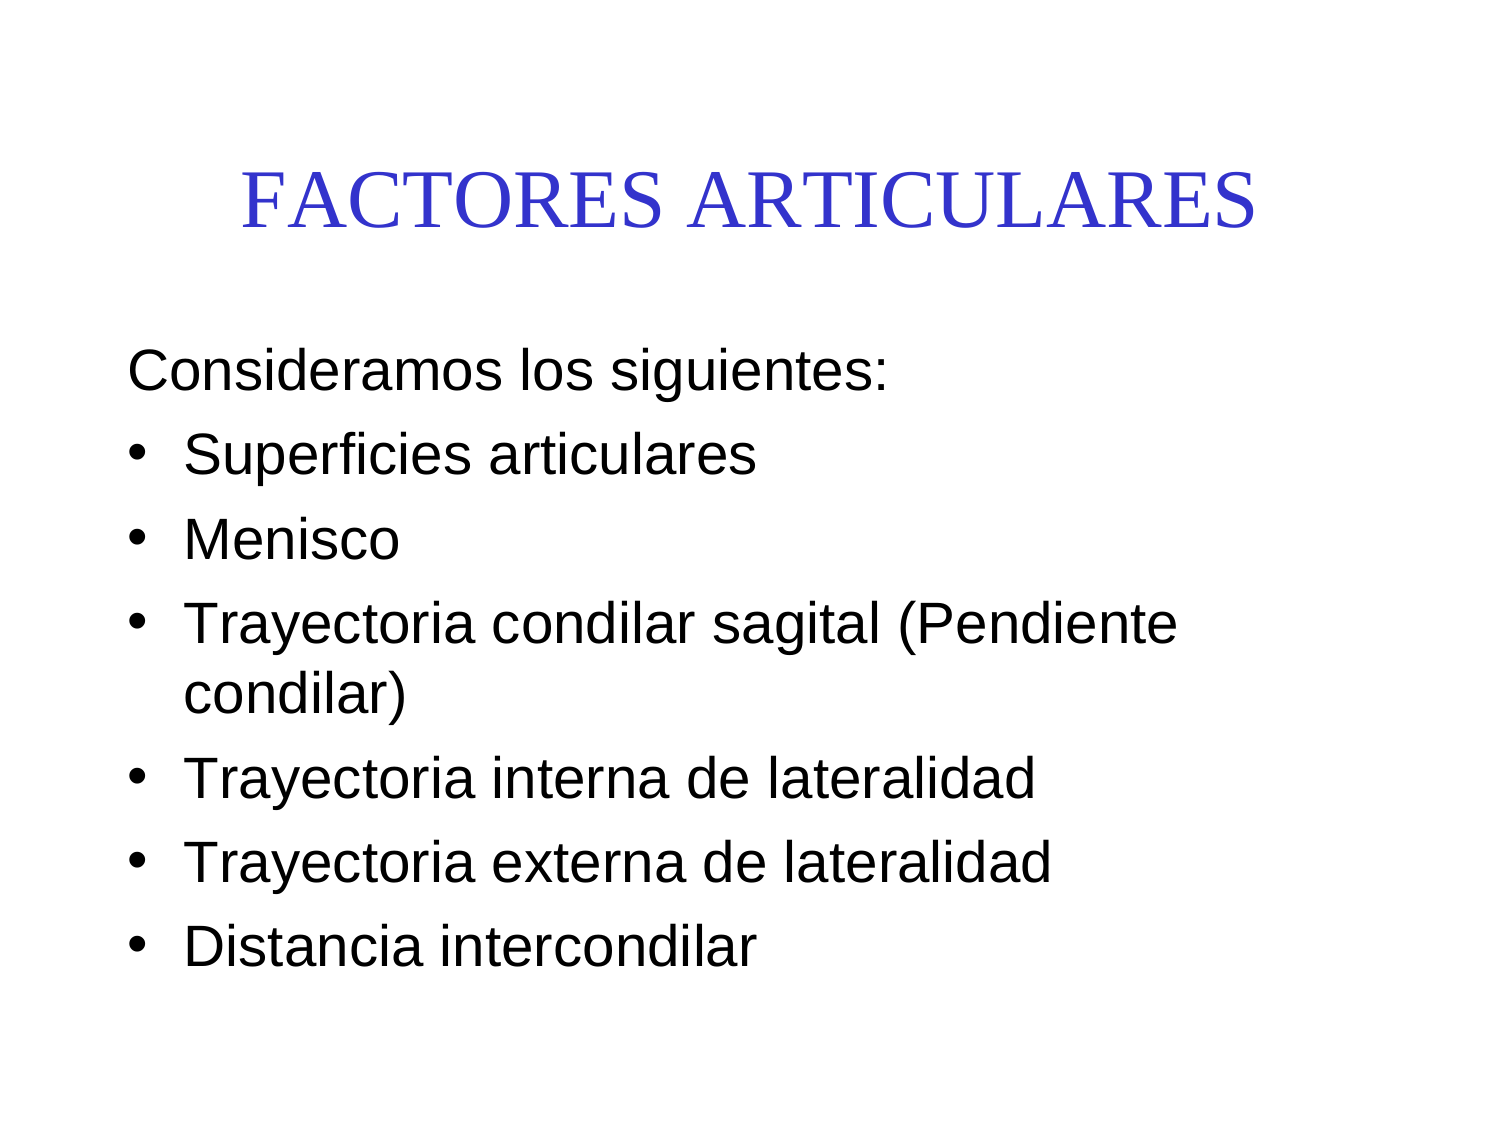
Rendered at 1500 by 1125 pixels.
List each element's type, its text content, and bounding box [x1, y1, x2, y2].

title FACTORES ARTICULARES [112, 99, 1388, 288]
list Consideramos los siguientes: Superficies articulares Menisco Trayectoria condilar sagital (Pendiente condilar) Trayectoria interna de lateralidad Trayectoria externa de lateralidad Distancia intercondilar [112, 324, 1388, 1000]
